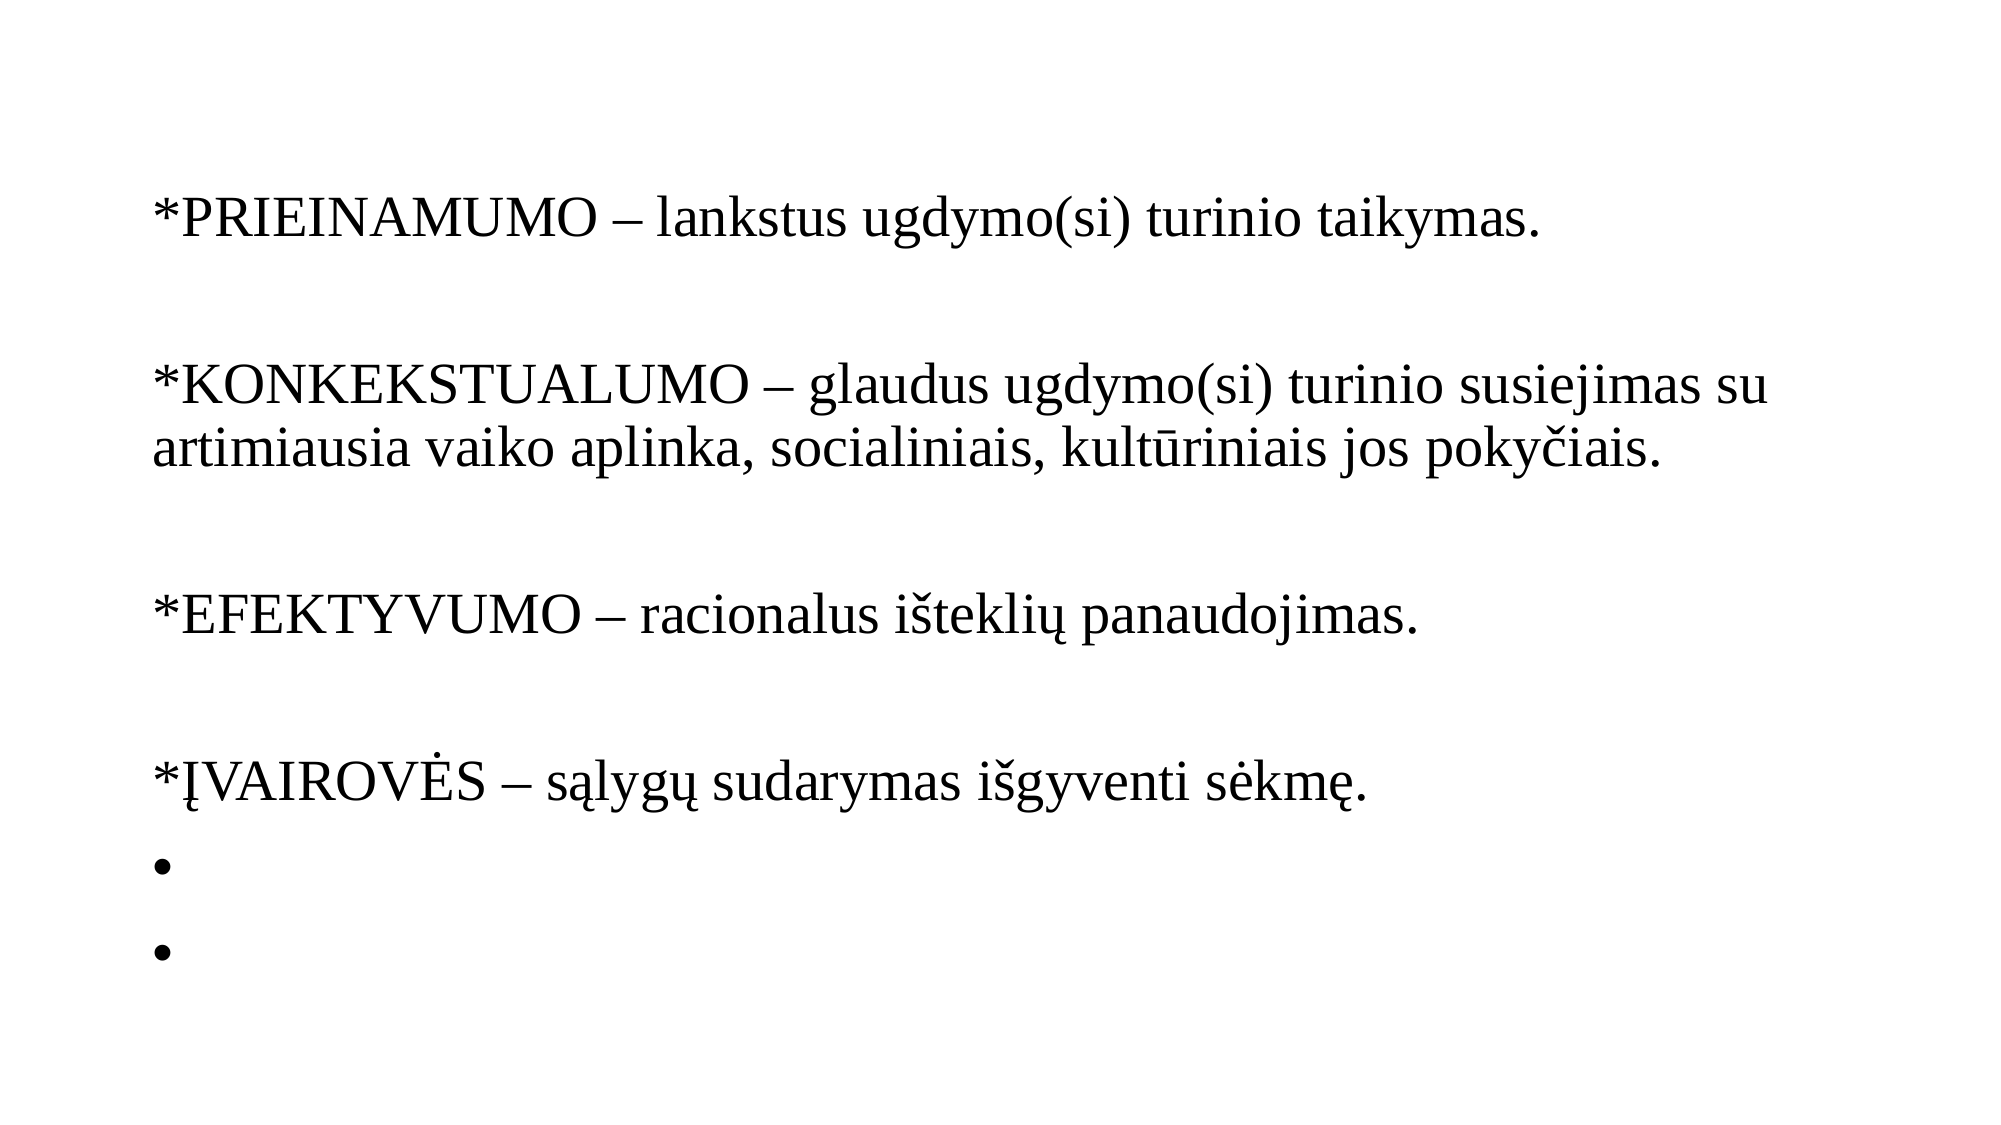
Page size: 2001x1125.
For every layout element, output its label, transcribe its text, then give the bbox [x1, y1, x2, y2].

list *PRIEINAMUMO – lankstus ugdymo(si) turinio taikymas. *KONKEKSTUALUMO – glaudus ugdymo(si) turinio susiejimas su artimiausia vaiko aplinka, socialiniais, kultūriniais jos pokyčiais. *EFEKTYVUMO – racionalus išteklių panaudojimas. *ĮVAIROVĖS – sąlygų sudarymas išgyventi sėkmę. [137, 178, 1863, 851]
